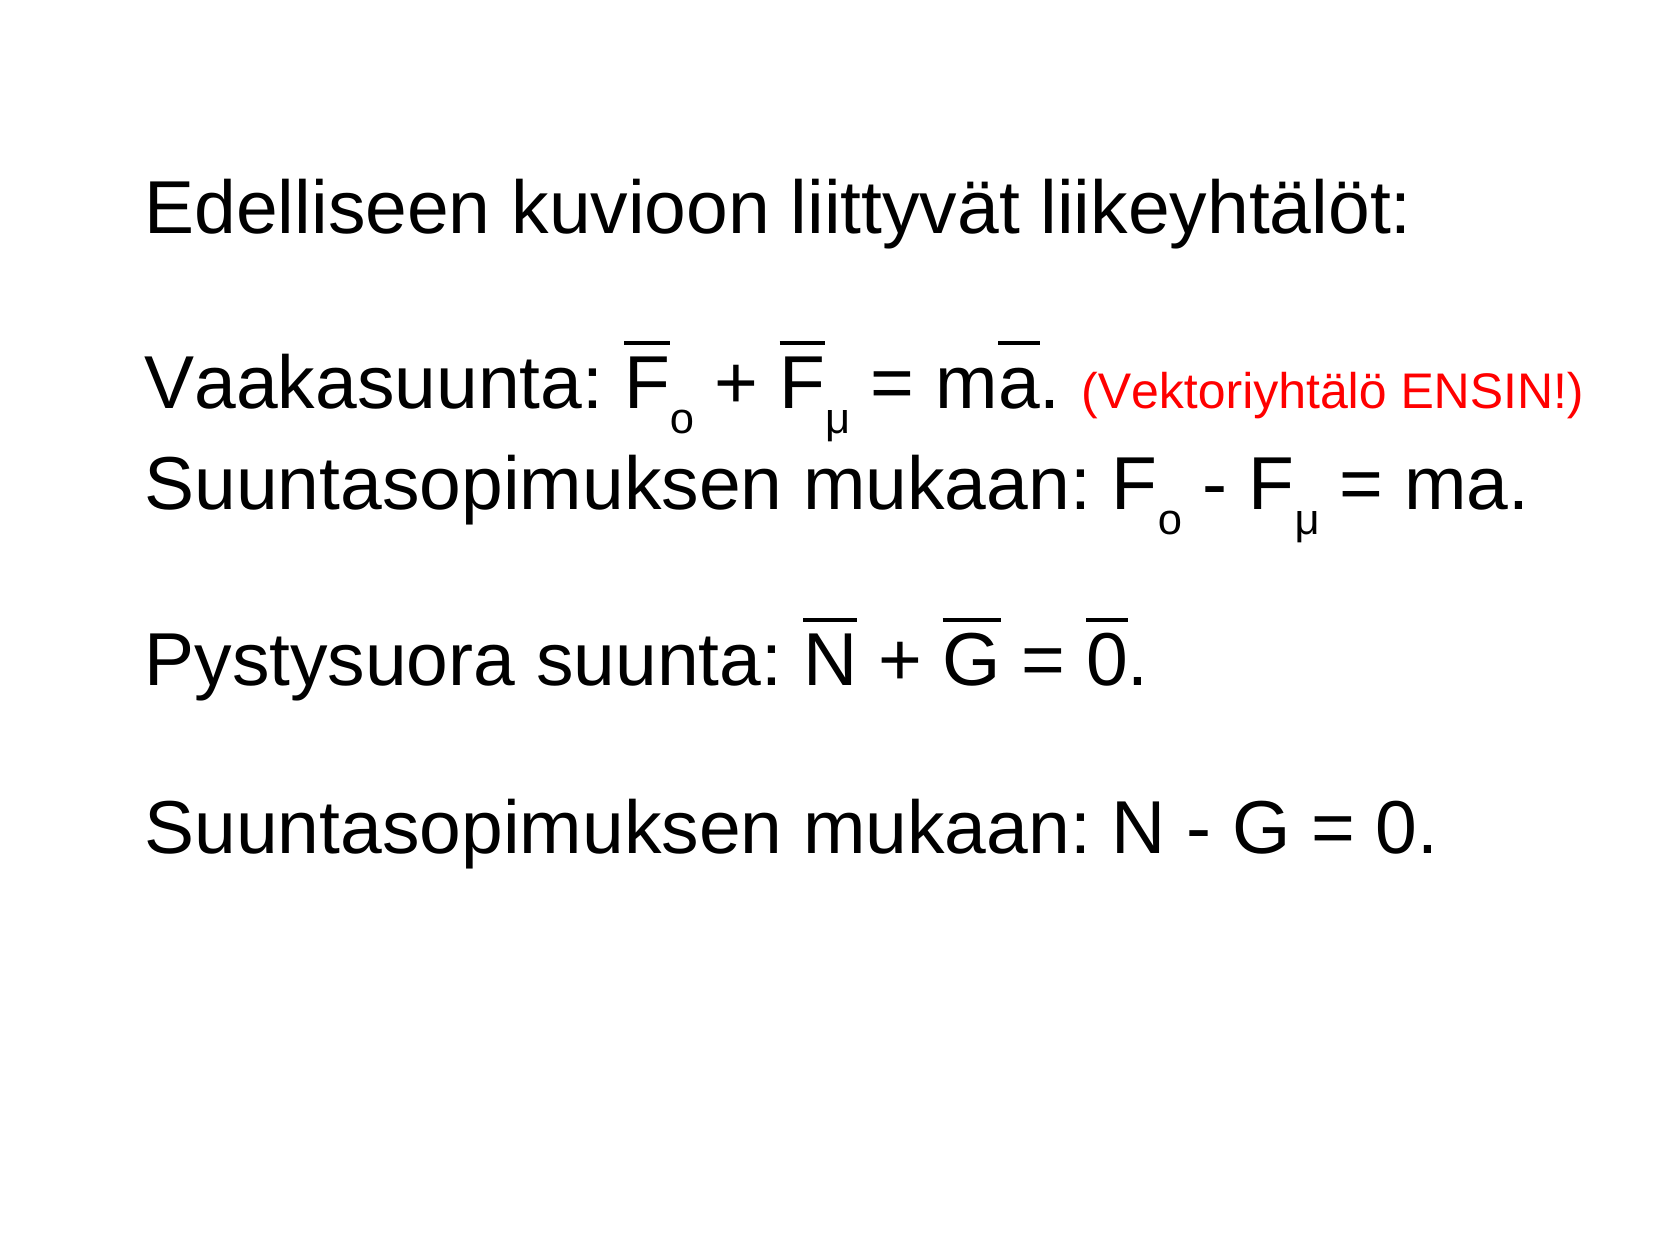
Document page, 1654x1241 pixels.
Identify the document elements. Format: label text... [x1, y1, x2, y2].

text_box Edelliseen kuvioon liittyvät liikeyhtälöt: Vaakasuunta: Fo + Fμ = ma. (Vektoriyhtälö ENSIN!) Suuntasopimuksen mukaan: Fo - Fμ = ma. Pystysuora suunta: N + G = 0. Suuntasopimuksen mukaan: N - G = 0. [129, 153, 1619, 1241]
